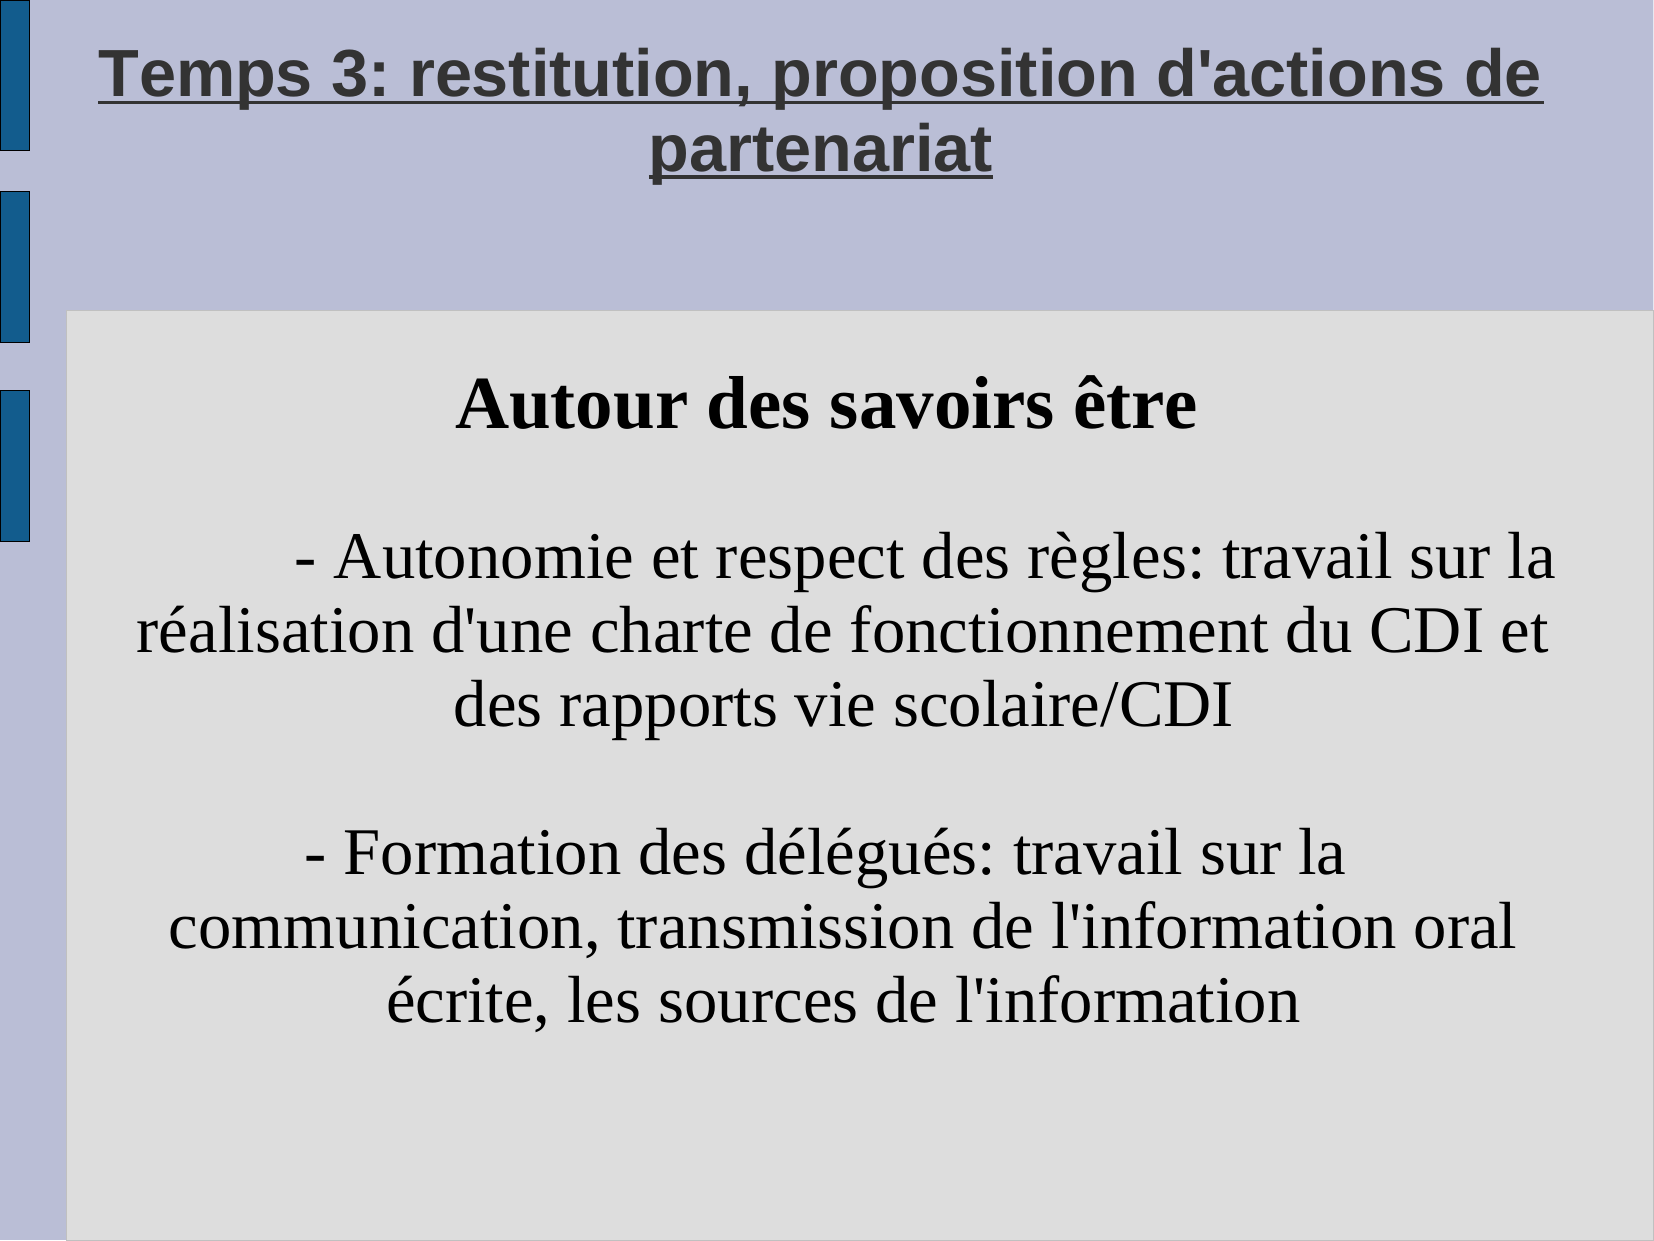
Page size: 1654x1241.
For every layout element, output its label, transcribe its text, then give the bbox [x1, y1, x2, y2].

subtitle Autour des savoirs être - Autonomie et respect des règles: travail sur la réalisation d'une charte de fonctionnement du CDI et des rapports vie scolaire/CDI - Formation des délégués: travail sur la communication, transmission de l'information oral écrite, les sources de l'information [82, 297, 1571, 1102]
title Temps 3: restitution, proposition d'actions de partenariat [76, 36, 1565, 289]
